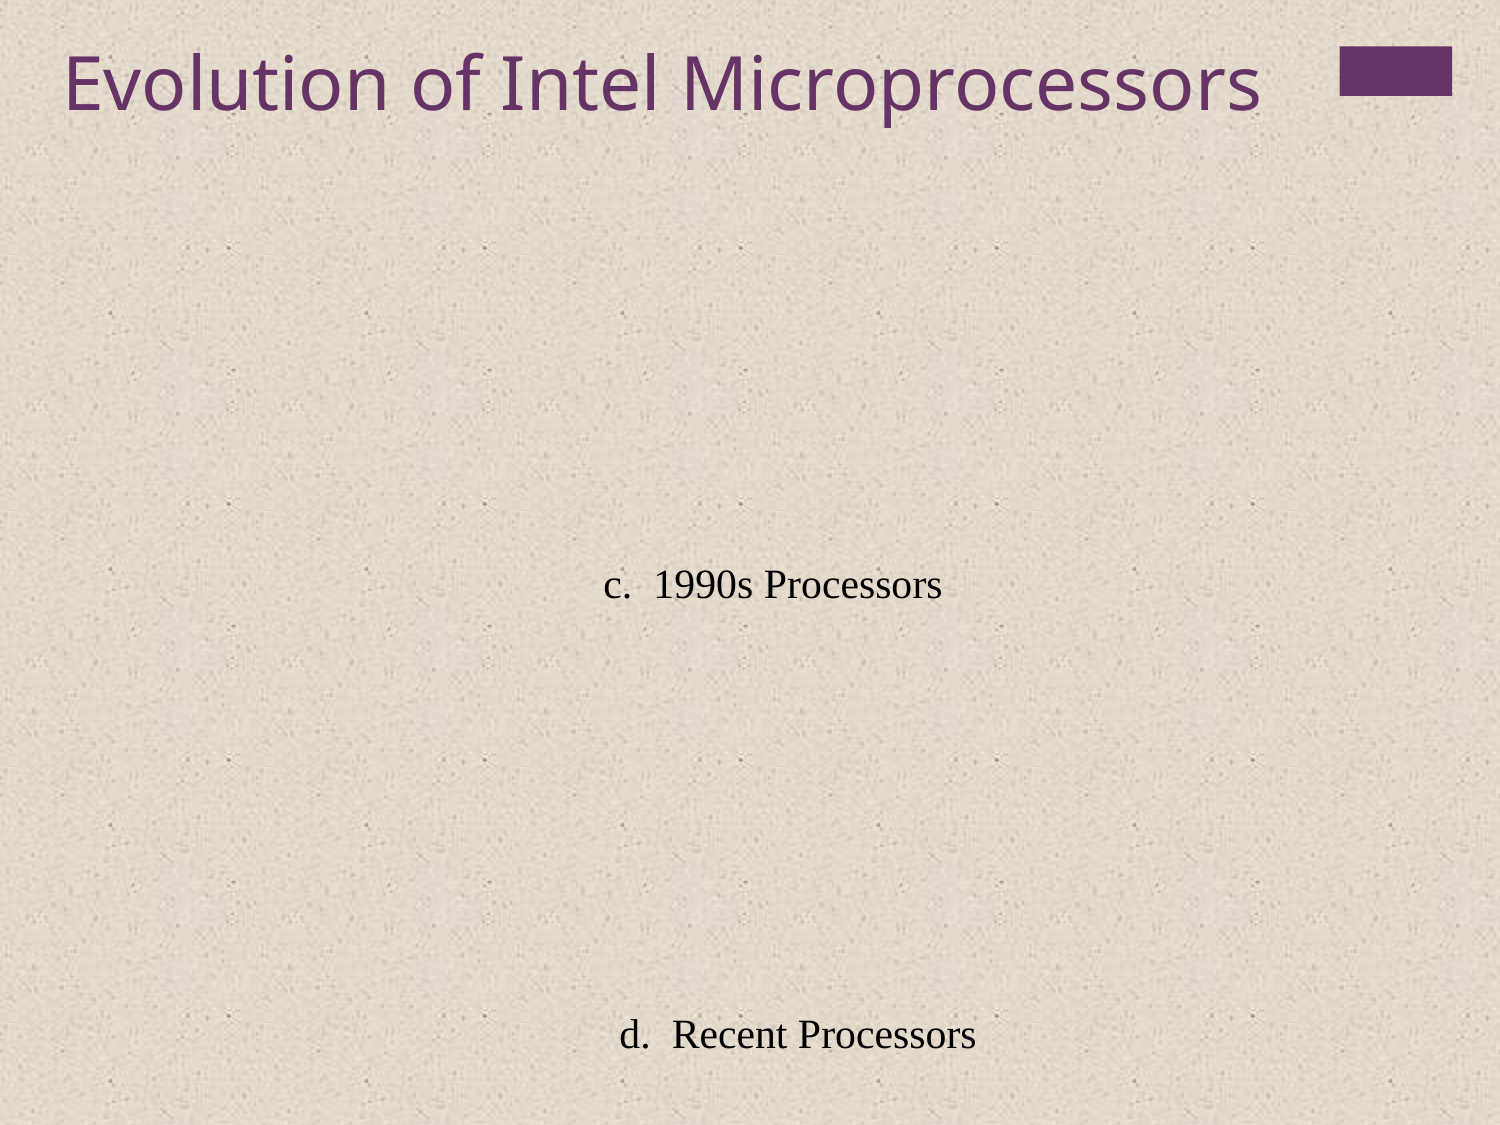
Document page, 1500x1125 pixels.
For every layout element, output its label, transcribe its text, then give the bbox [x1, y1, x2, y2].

picture [0, 0, 1500, 1125]
title Evolution of Intel Microprocessors [0, 22, 1325, 186]
text_box c. 1990s Processors [587, 611, 959, 615]
